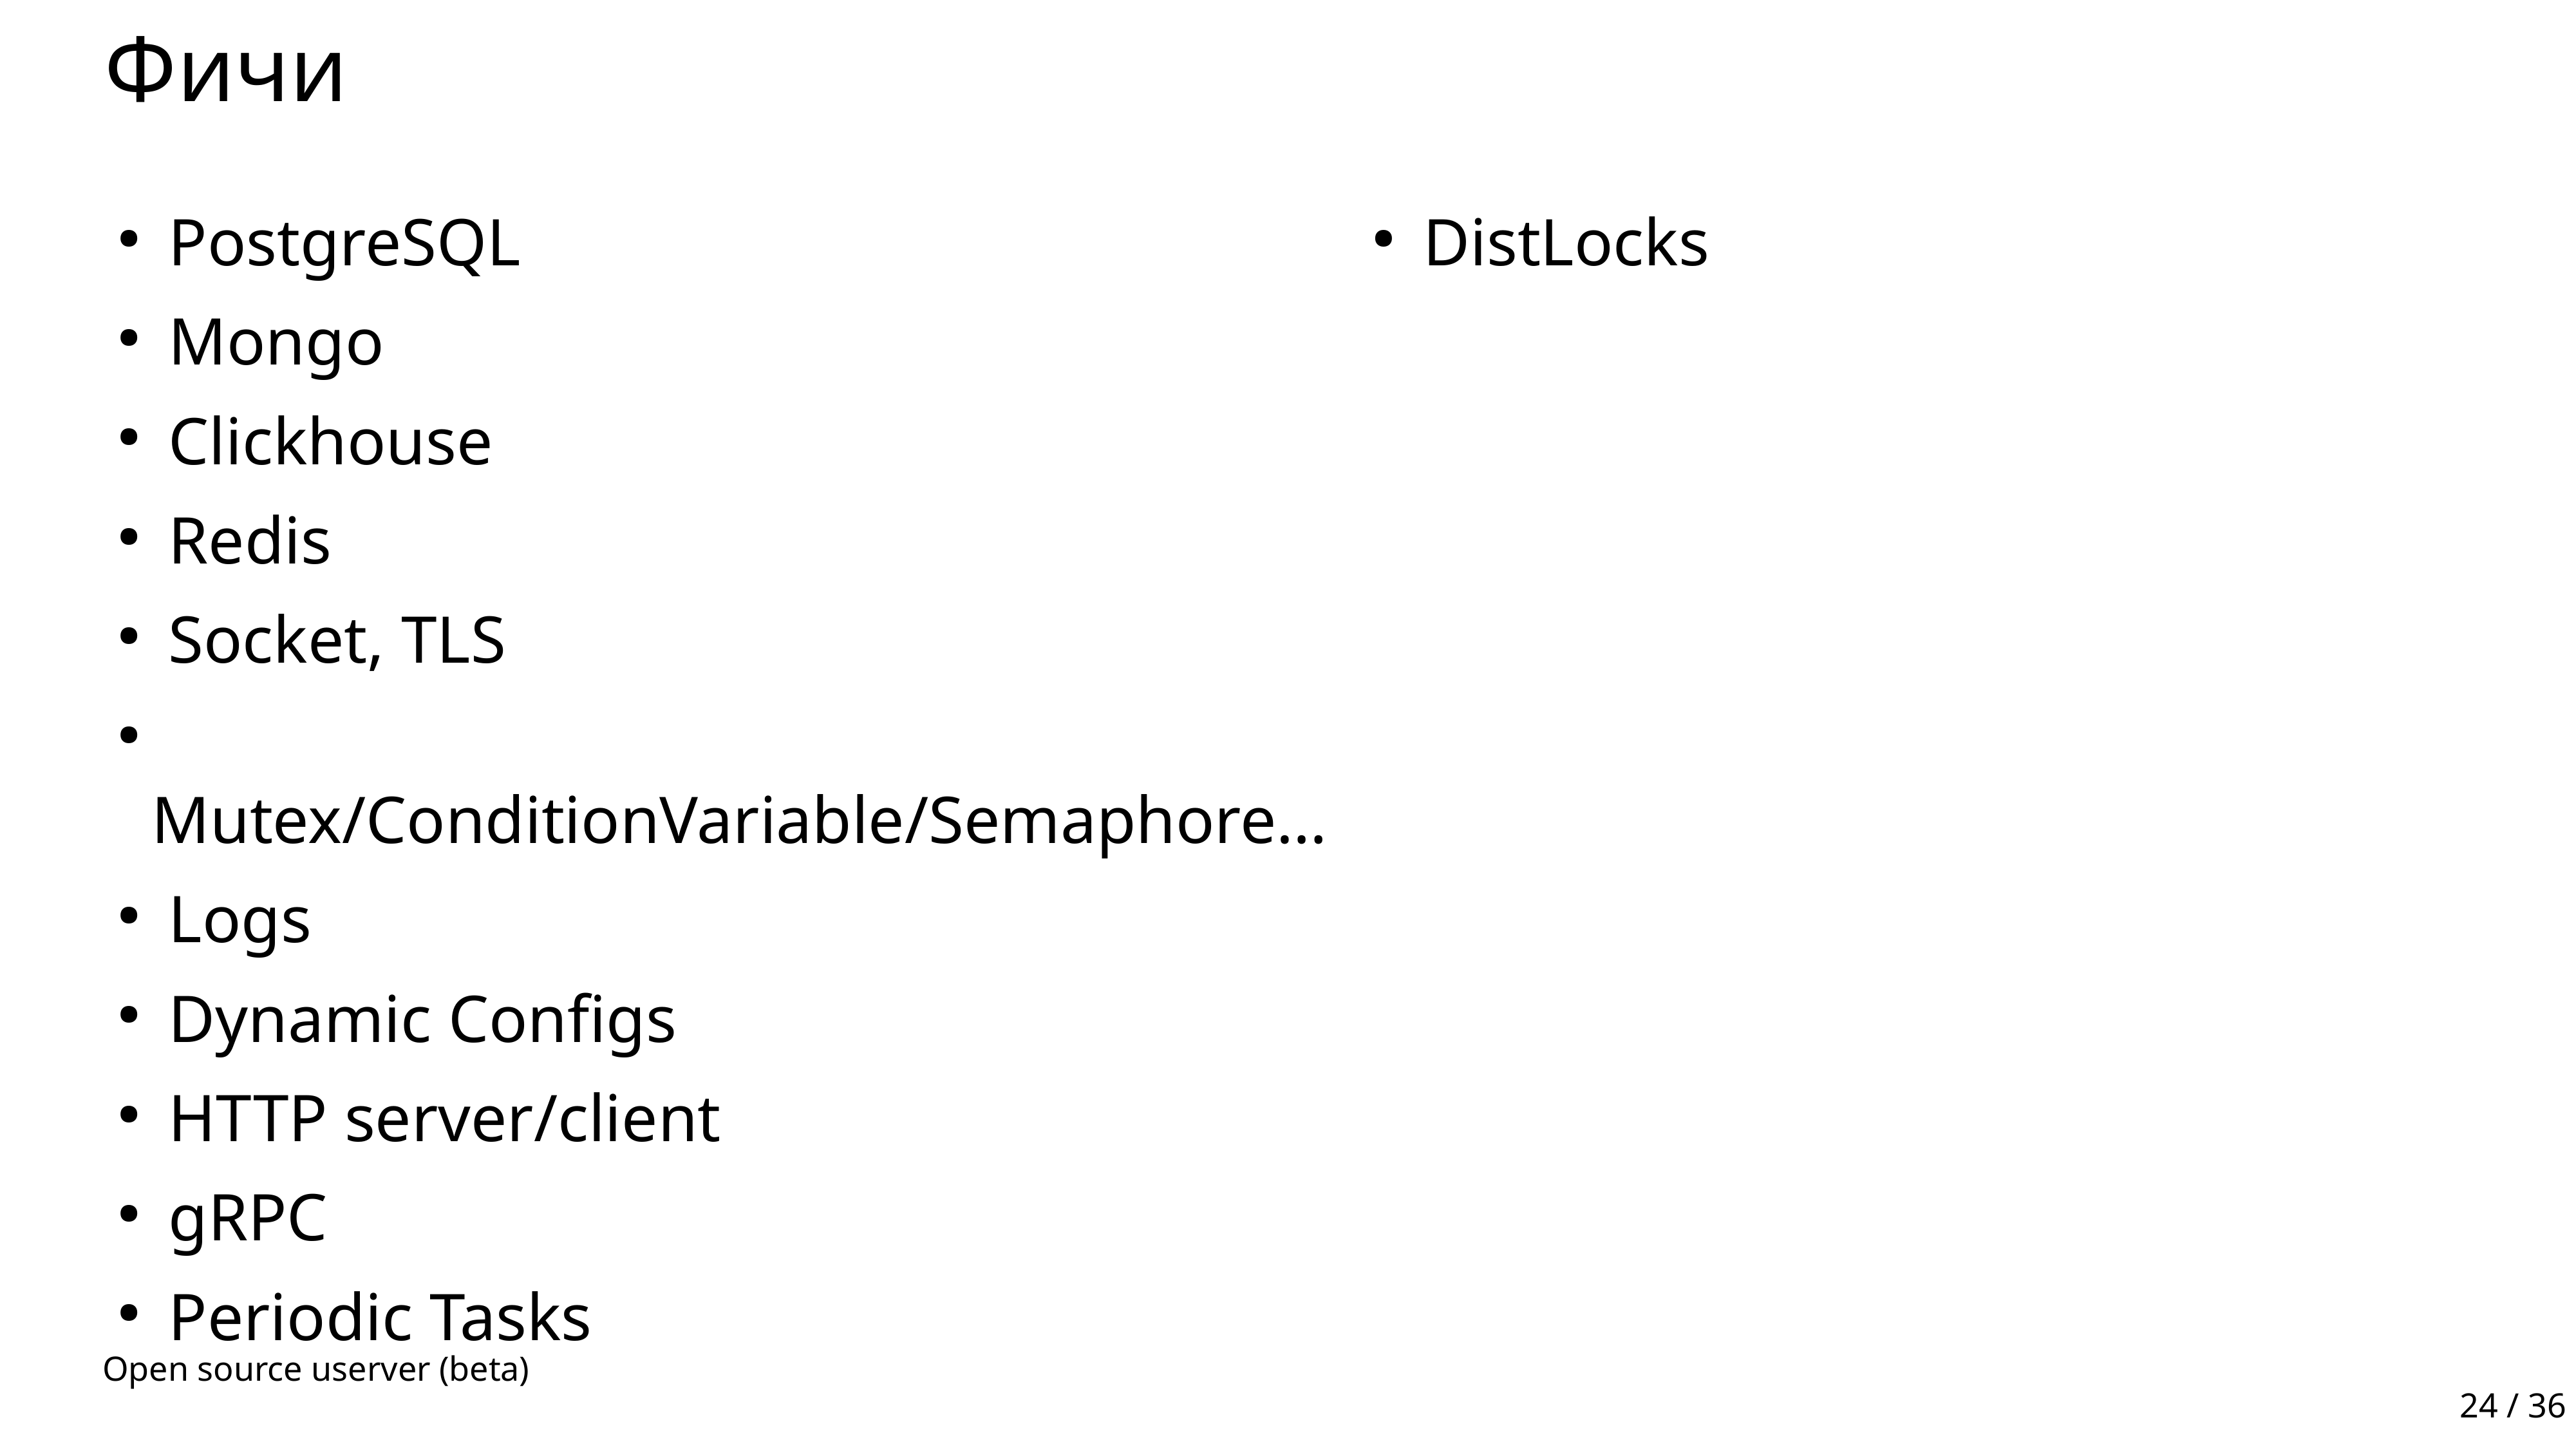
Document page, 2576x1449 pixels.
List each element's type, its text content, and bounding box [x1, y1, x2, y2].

list Open source userver (beta) [93, 1338, 1190, 1393]
list DistLocks [1351, 193, 2576, 1361]
list <number> / 36 [1479, 1376, 2576, 1431]
title Фичи [95, 19, 2576, 155]
list PostgreSQL Mongo Clickhouse Redis Socket, TLS Mutex/ConditionVariable/Semaphore… Logs Dynamic Configs HTTP server/client gRPC Periodic Tasks [97, 193, 1343, 1361]
